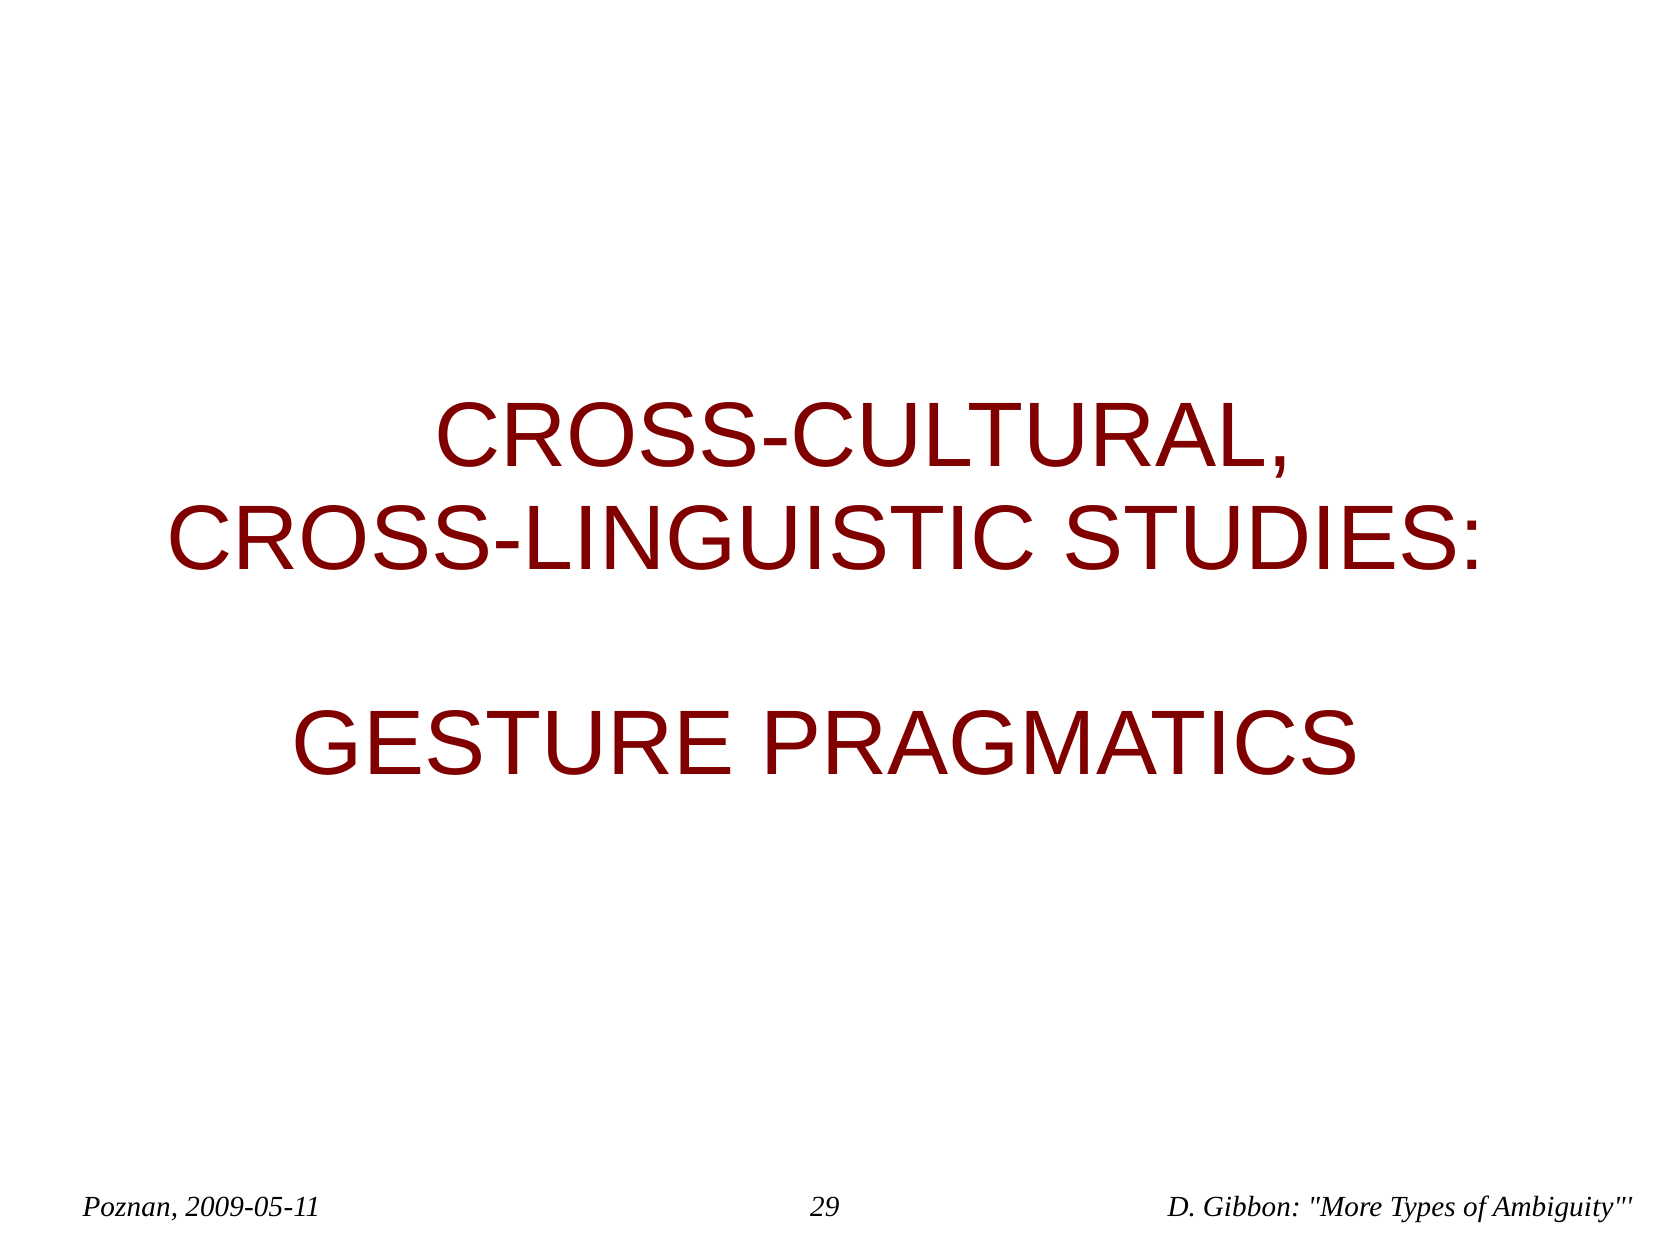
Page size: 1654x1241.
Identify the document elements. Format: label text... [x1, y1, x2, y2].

title CROSS-CULTURAL, CROSS-LINGUISTIC STUDIES: GESTURE PRAGMATICS [0, 383, 1653, 794]
